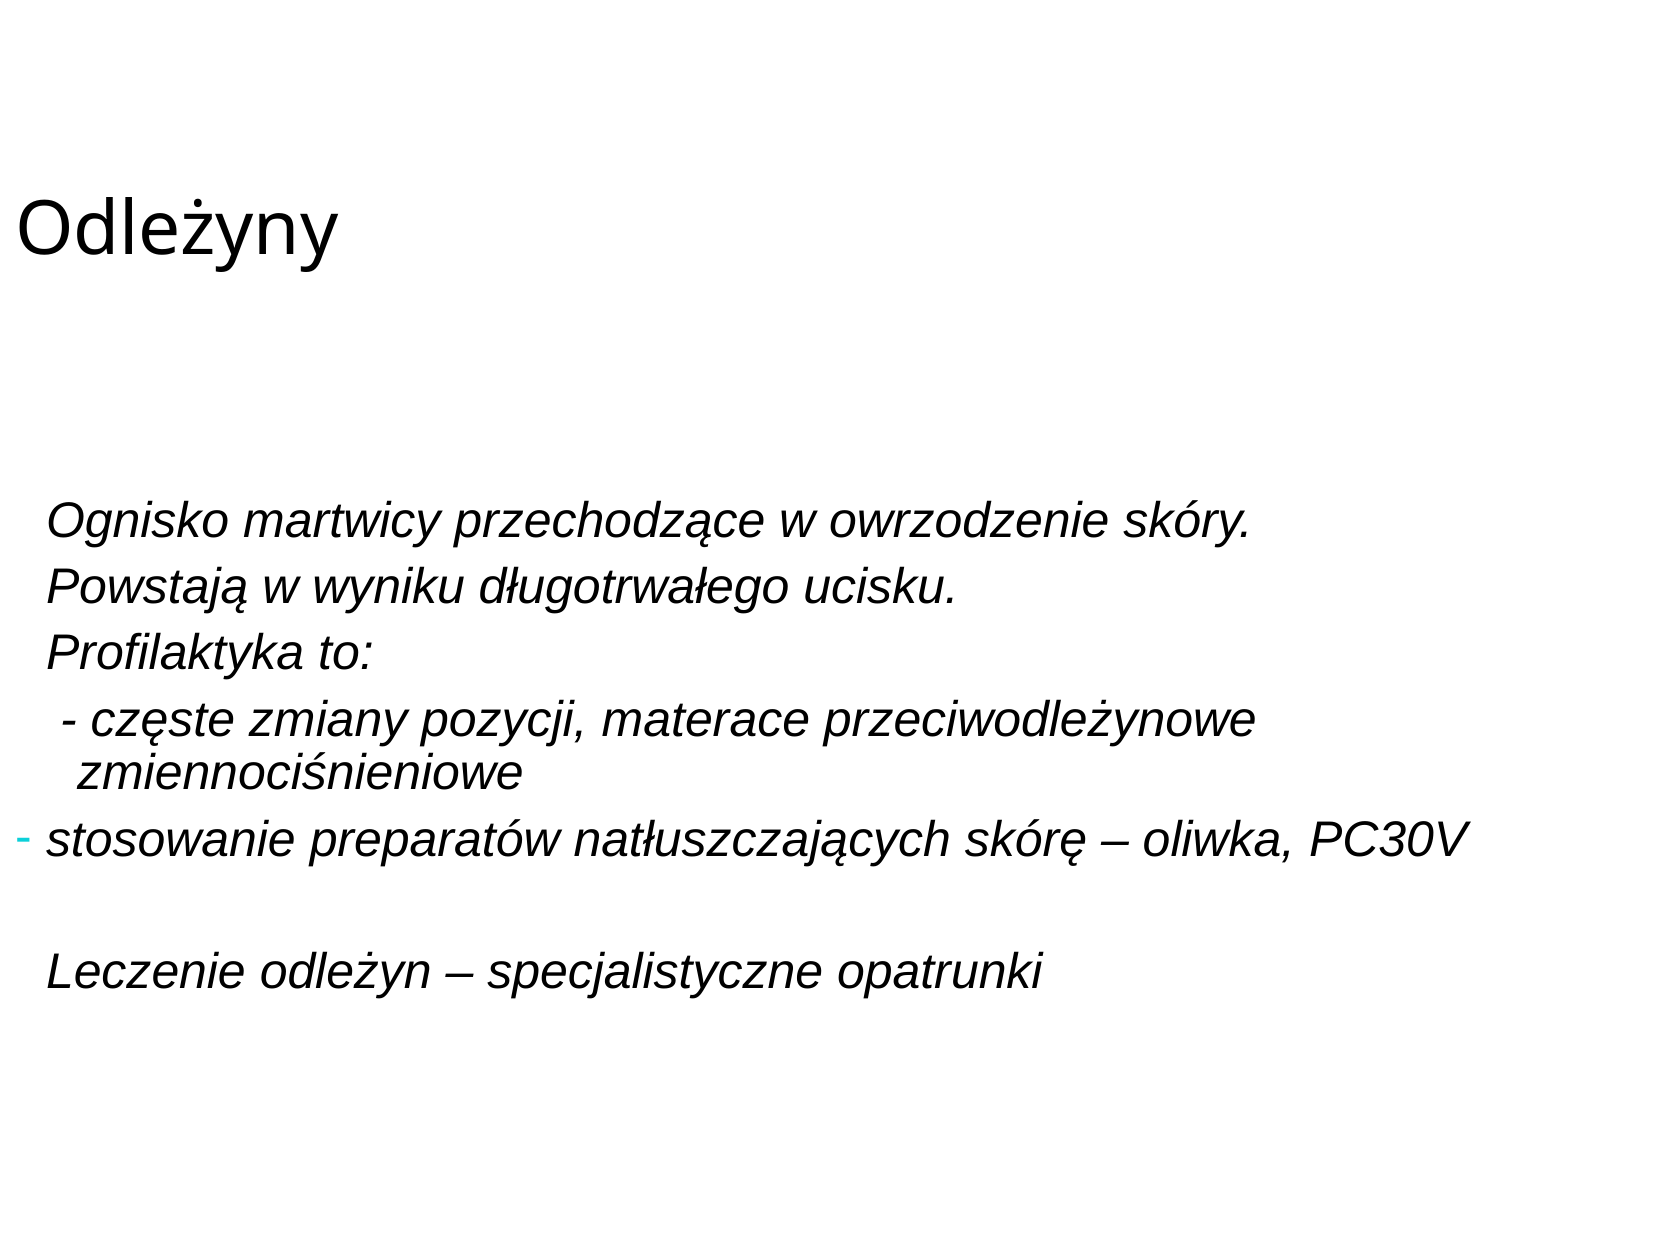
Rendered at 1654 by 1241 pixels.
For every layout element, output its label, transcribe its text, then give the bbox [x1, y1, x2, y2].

list Ognisko martwicy przechodzące w owrzodzenie skóry. Powstają w wyniku długotrwałego ucisku. Profilaktyka to: - częste zmiany pozycji, materace przeciwodleżynowe zmiennociśnieniowe stosowanie preparatów natłuszczających skórę – oliwka, PC30V Leczenie odleżyn – specjalistyczne opatrunki [0, 350, 1489, 1144]
title Odleżyny [0, 127, 1489, 334]
